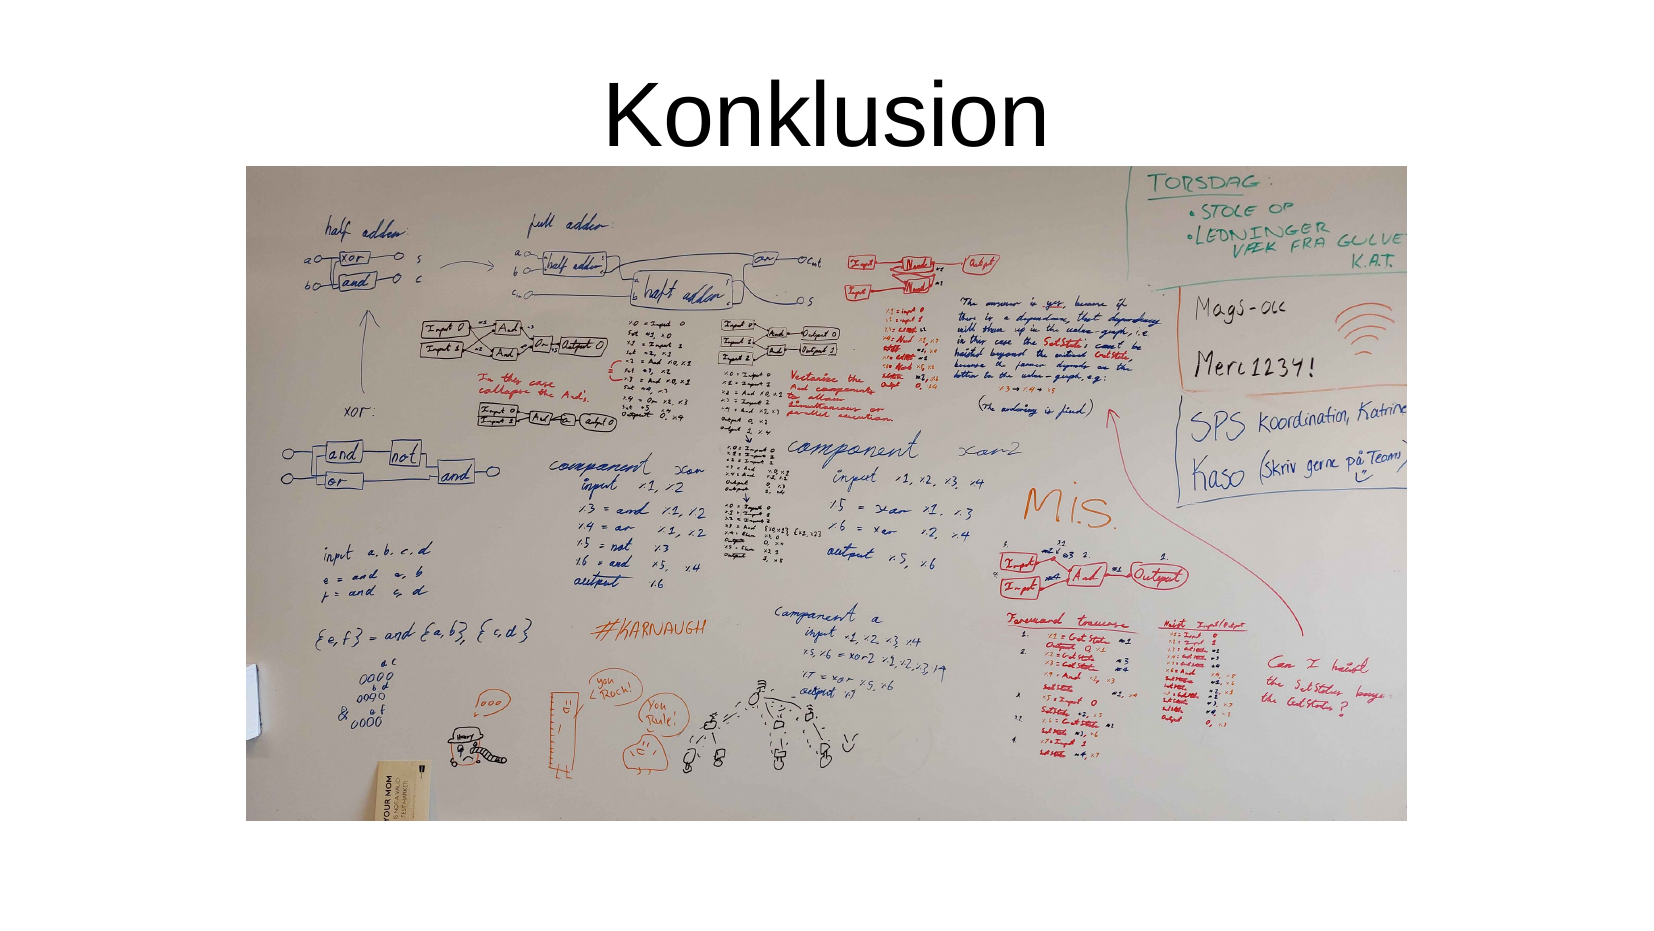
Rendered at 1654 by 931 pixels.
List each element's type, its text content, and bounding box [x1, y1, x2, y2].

title Konklusion [82, 37, 1571, 193]
picture [246, 166, 1407, 821]
